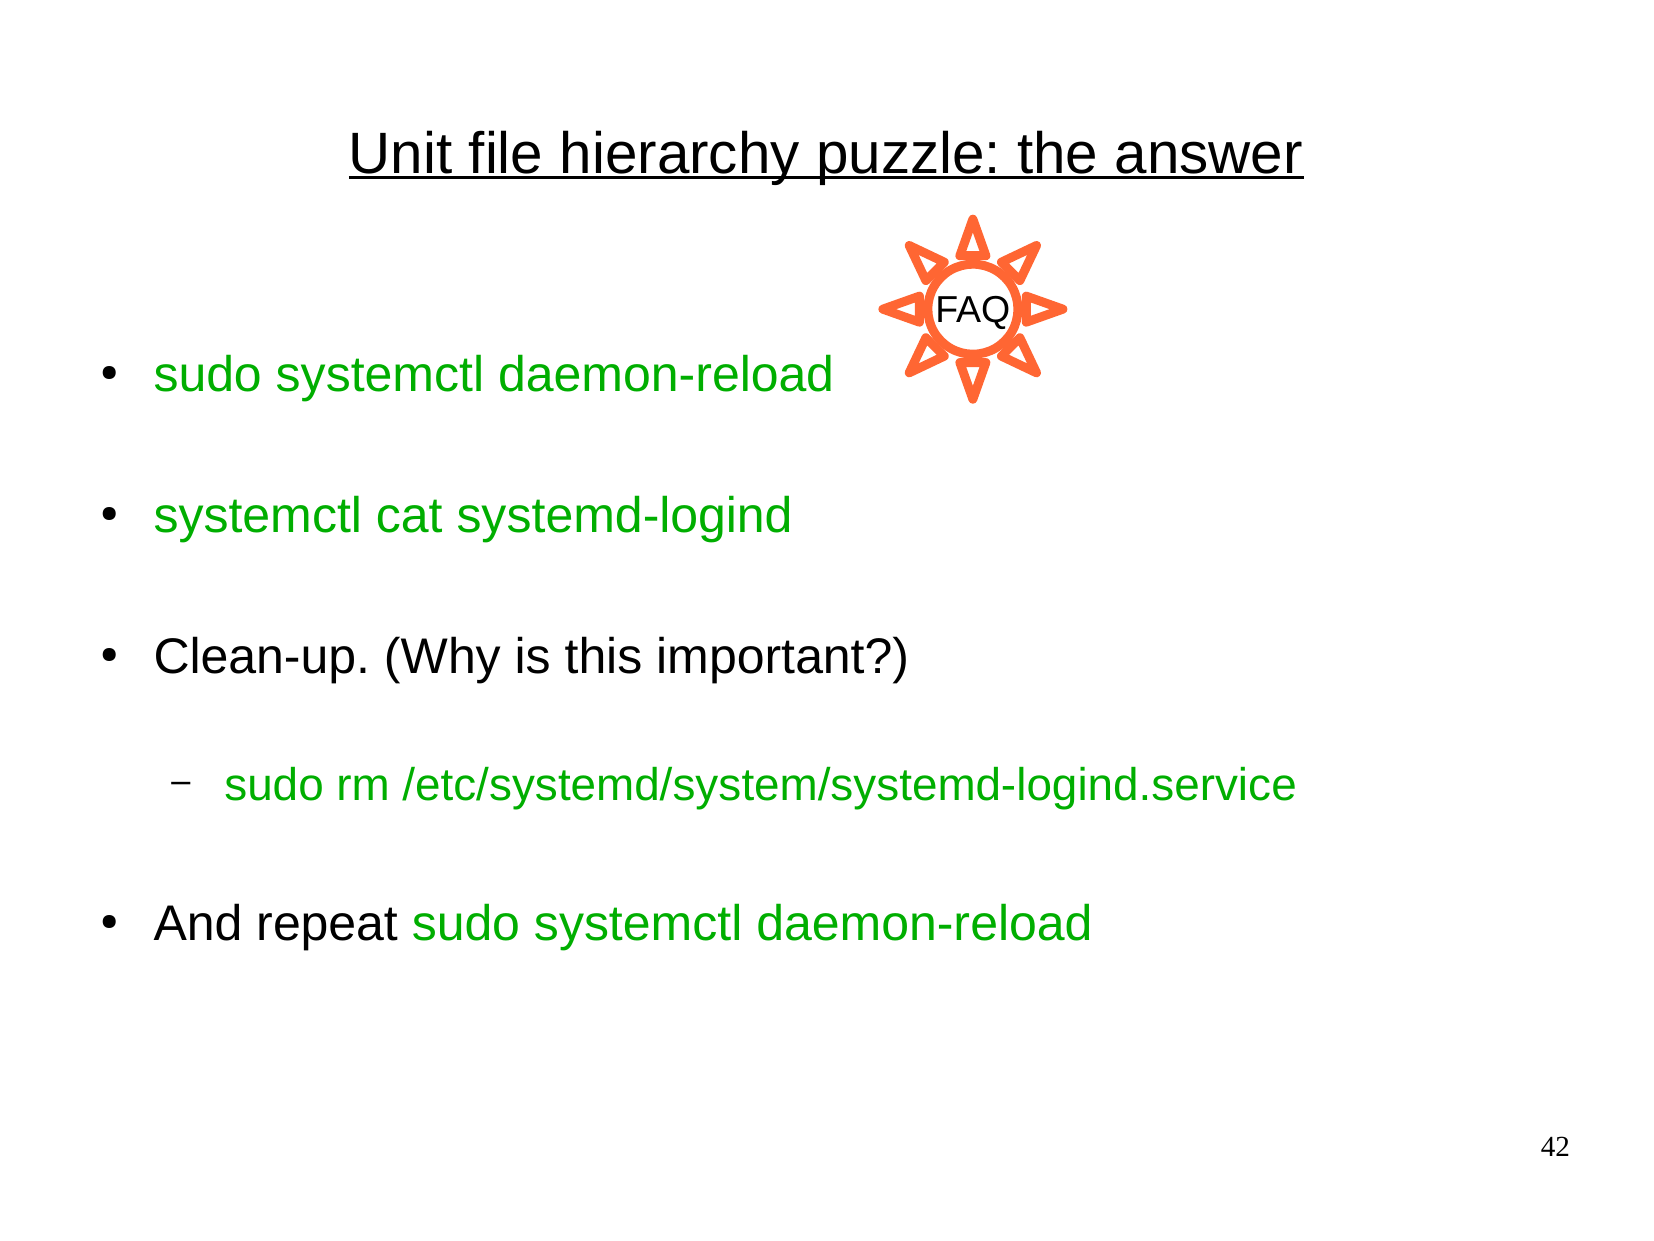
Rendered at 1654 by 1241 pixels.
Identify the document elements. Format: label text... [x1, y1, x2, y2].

list sudo systemctl daemon-reload systemctl cat systemd-logind Clean-up. (Why is this important?) sudo rm /etc/systemd/system/systemd-logind.service And repeat sudo systemctl daemon-reload [82, 290, 1571, 1010]
text_box FAQ [920, 280, 1026, 338]
title Unit file hierarchy puzzle: the answer [82, 49, 1571, 257]
